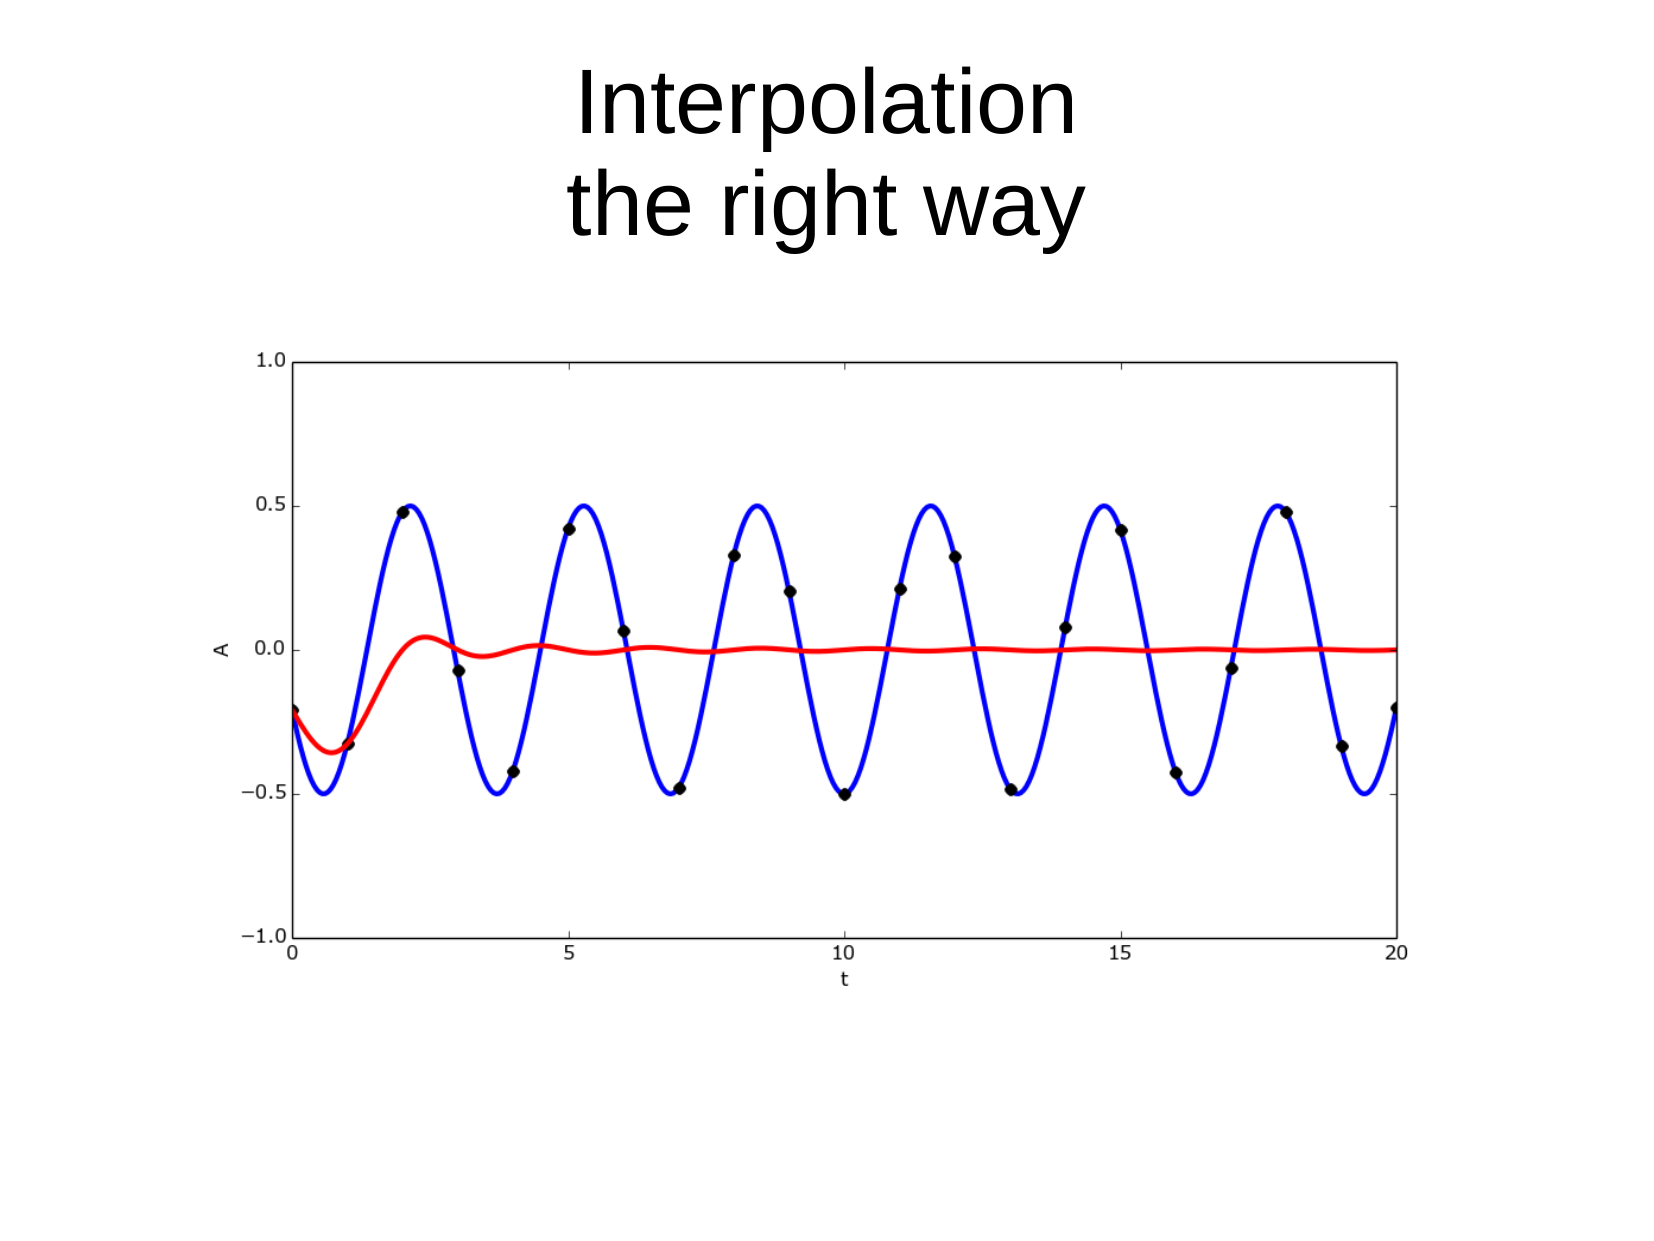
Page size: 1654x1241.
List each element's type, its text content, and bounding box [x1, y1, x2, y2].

picture [114, 290, 1539, 1010]
title Interpolation the right way [82, 49, 1571, 257]
